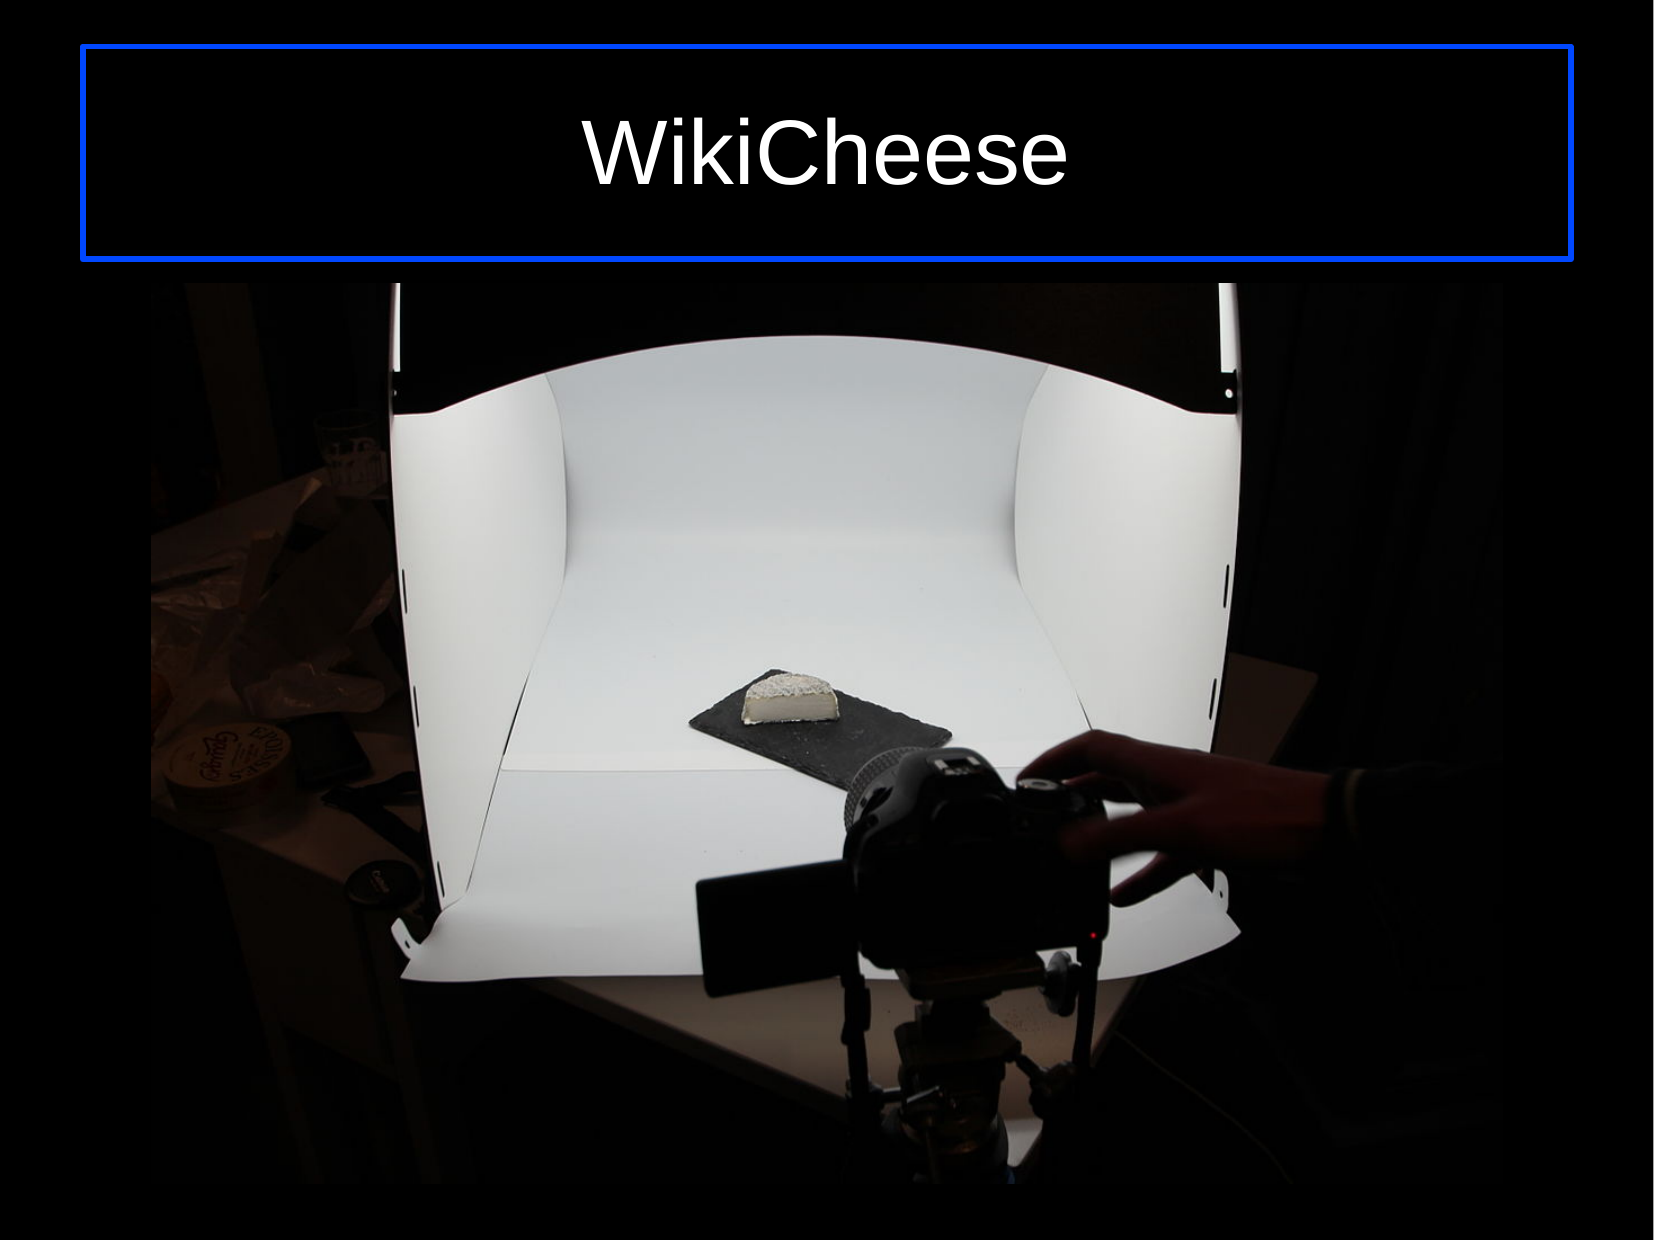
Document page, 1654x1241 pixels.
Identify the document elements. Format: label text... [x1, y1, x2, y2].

title WikiCheese [82, 46, 1571, 260]
picture [151, 283, 1503, 1184]
